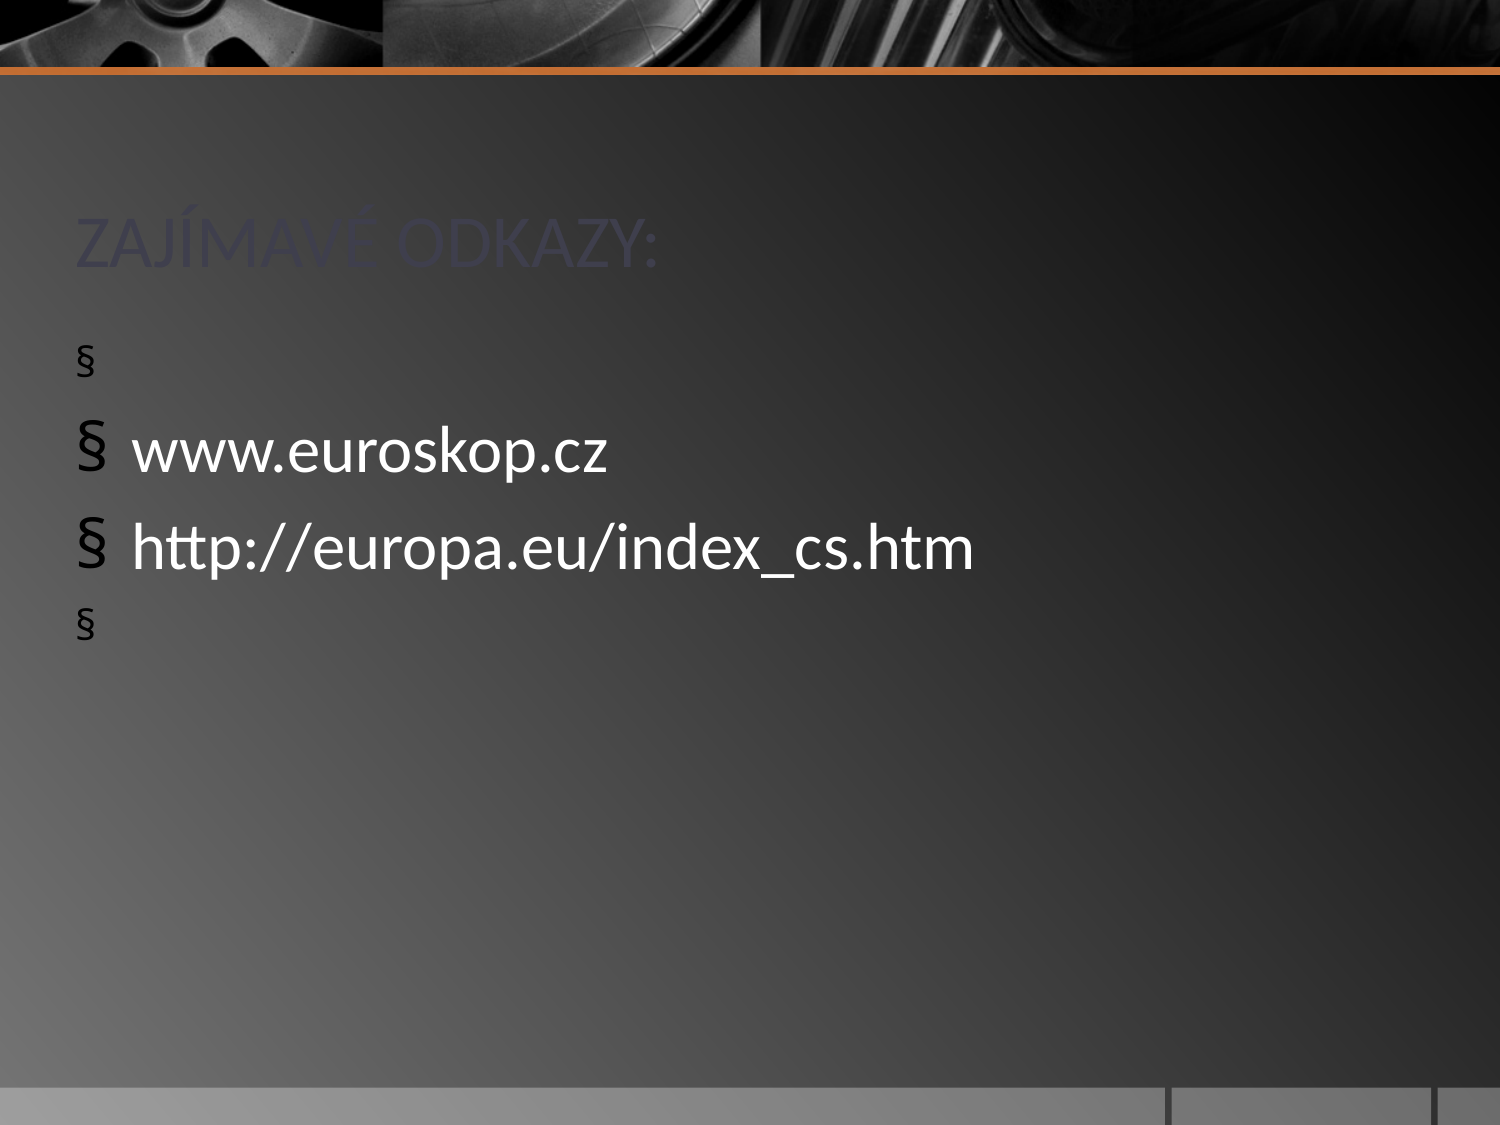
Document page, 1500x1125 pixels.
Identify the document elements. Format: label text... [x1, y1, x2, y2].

list www.euroskop.cz http://europa.eu/index_cs.htm [75, 324, 1426, 1005]
title ZAJÍMAVÉ ODKAZY: [75, 162, 1426, 313]
